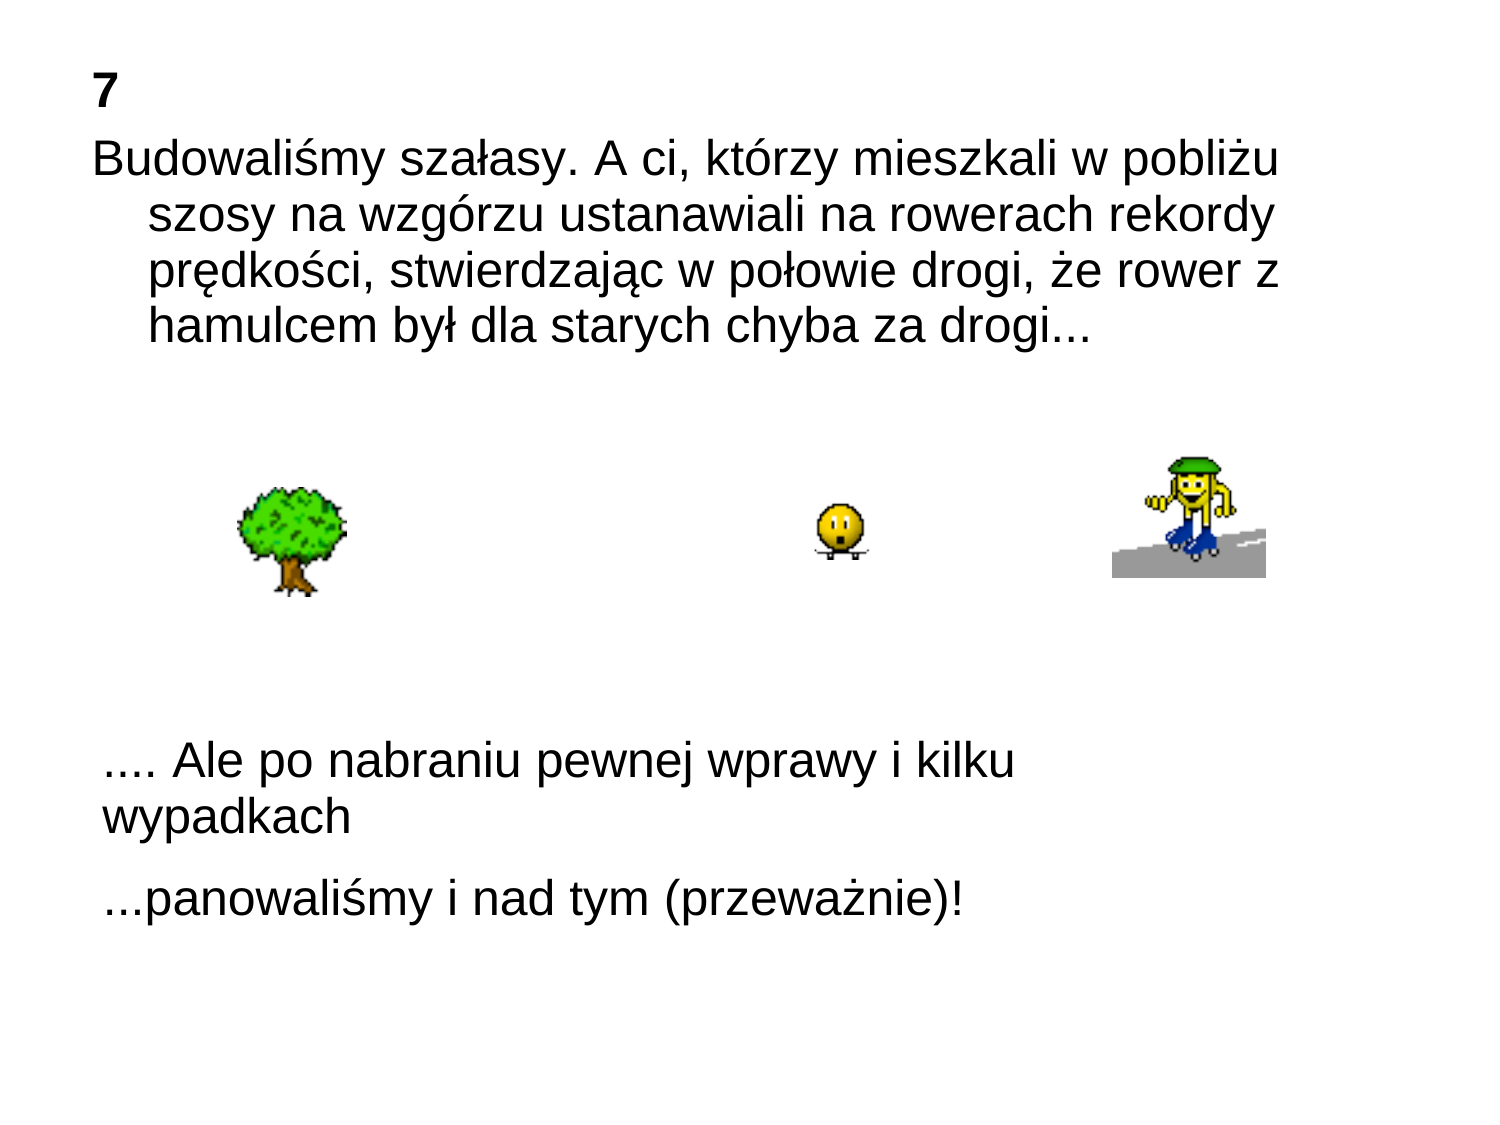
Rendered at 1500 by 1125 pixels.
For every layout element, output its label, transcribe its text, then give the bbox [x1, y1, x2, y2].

text_box ...panowaliśmy i nad tym (przeważnie)! [88, 862, 980, 934]
list 7 Budowaliśmy szałasy. A ci, którzy mieszkali w pobliżu szosy na wzgórzu ustanawiali na rowerach rekordy prędkości, stwierdzając w połowie drogi, że rower z hamulcem był dla starych chyba za drogi... [76, 54, 1427, 1012]
text_box .... Ale po nabraniu pewnej wprawy i kilku wypadkach [87, 724, 1295, 852]
picture [237, 487, 347, 597]
picture [1112, 424, 1266, 578]
picture [650, 499, 875, 560]
